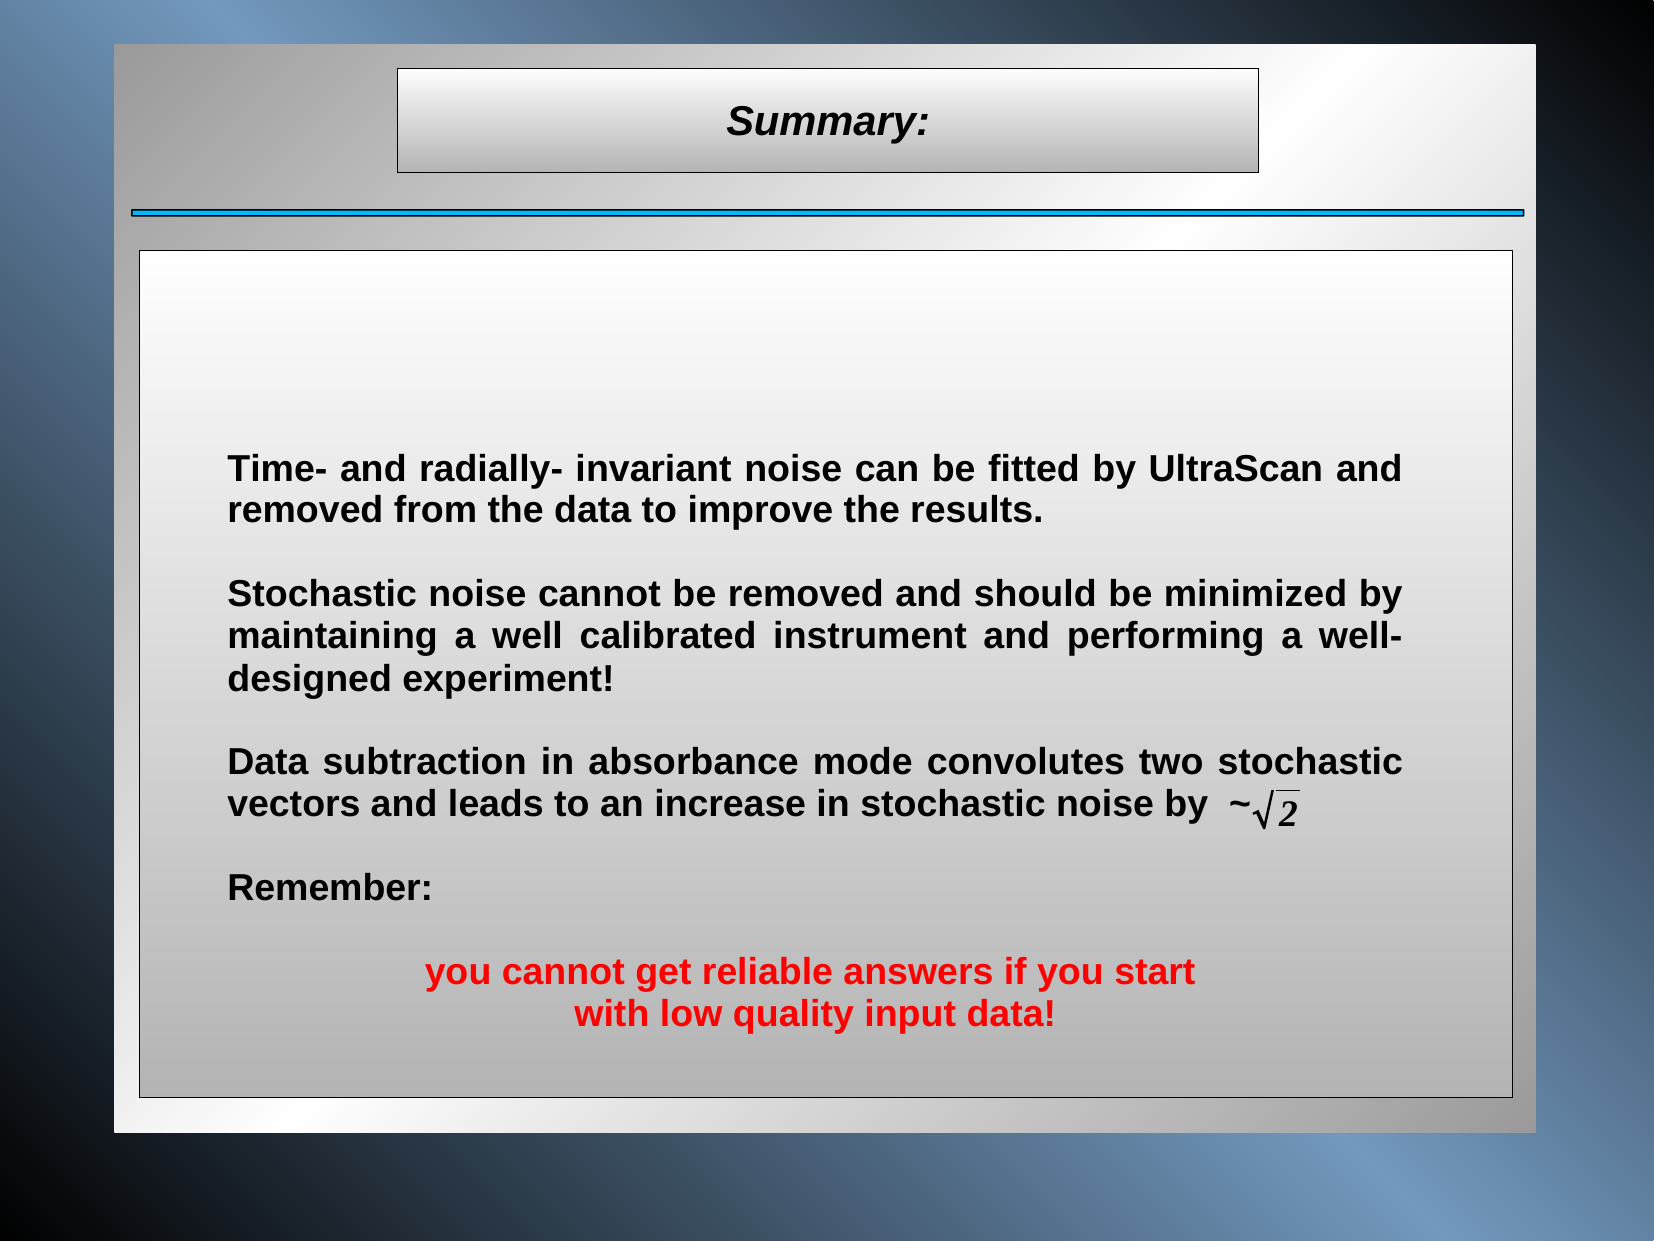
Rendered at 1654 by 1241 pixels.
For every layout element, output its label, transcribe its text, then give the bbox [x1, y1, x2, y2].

text_box [139, 250, 1513, 1098]
text_box [131, 209, 1524, 216]
chart [1245, 787, 1305, 835]
text_box Summary: [397, 68, 1259, 173]
text_box Time- and radially- invariant noise can be fitted by UltraScan and removed from the data to improve the results. Stochastic noise cannot be removed and should be minimized by maintaining a well calibrated instrument and performing a well-designed experiment! Data subtraction in absorbance mode convolutes two stochastic vectors and leads to an increase in stochastic noise by ~ Remember: you cannot get reliable answers if you start with low quality input data! [227, 446, 1427, 1035]
